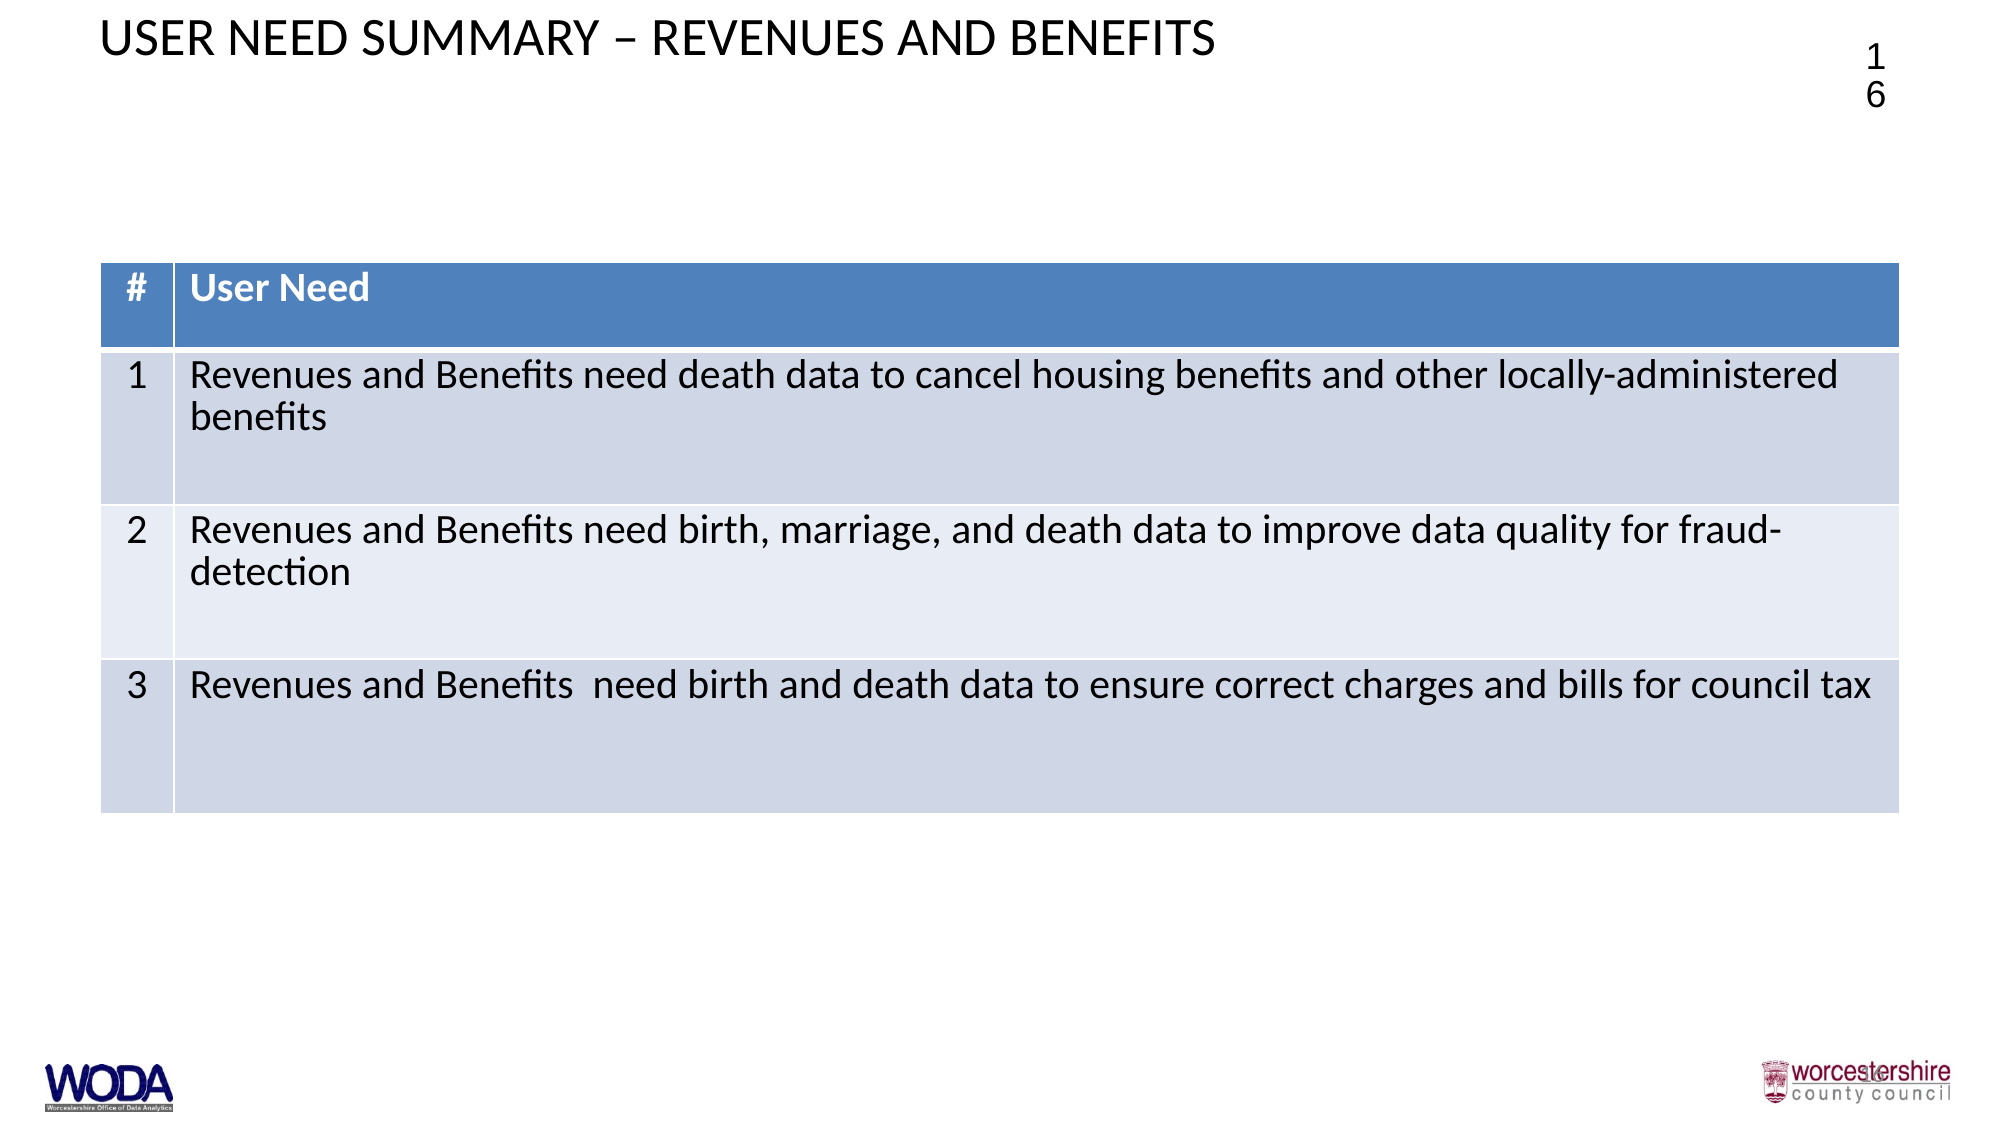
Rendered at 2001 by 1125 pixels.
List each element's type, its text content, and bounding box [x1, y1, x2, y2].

table_cell 2 [101, 506, 173, 658]
picture [45, 1064, 173, 1112]
table_cell 3 [101, 660, 173, 813]
table_header User Need [175, 263, 1899, 347]
table_header # [101, 263, 173, 347]
table_cell Revenues and Benefits need death data to cancel housing benefits and other locally-administered benefits [175, 353, 1899, 504]
picture [1749, 1049, 1971, 1114]
table_cell Revenues and Benefits need birth, marriage, and death data to improve data quality for fraud-detection [175, 506, 1899, 658]
slide_number <number> [1433, 1042, 1900, 1103]
table_cell 1 [101, 353, 173, 504]
title USER NEED SUMMARY – REVENUES AND BENEFITS [99, 1, 1900, 189]
table_cell Revenues and Benefits need birth and death data to ensure correct charges and bills for council tax [175, 660, 1899, 813]
